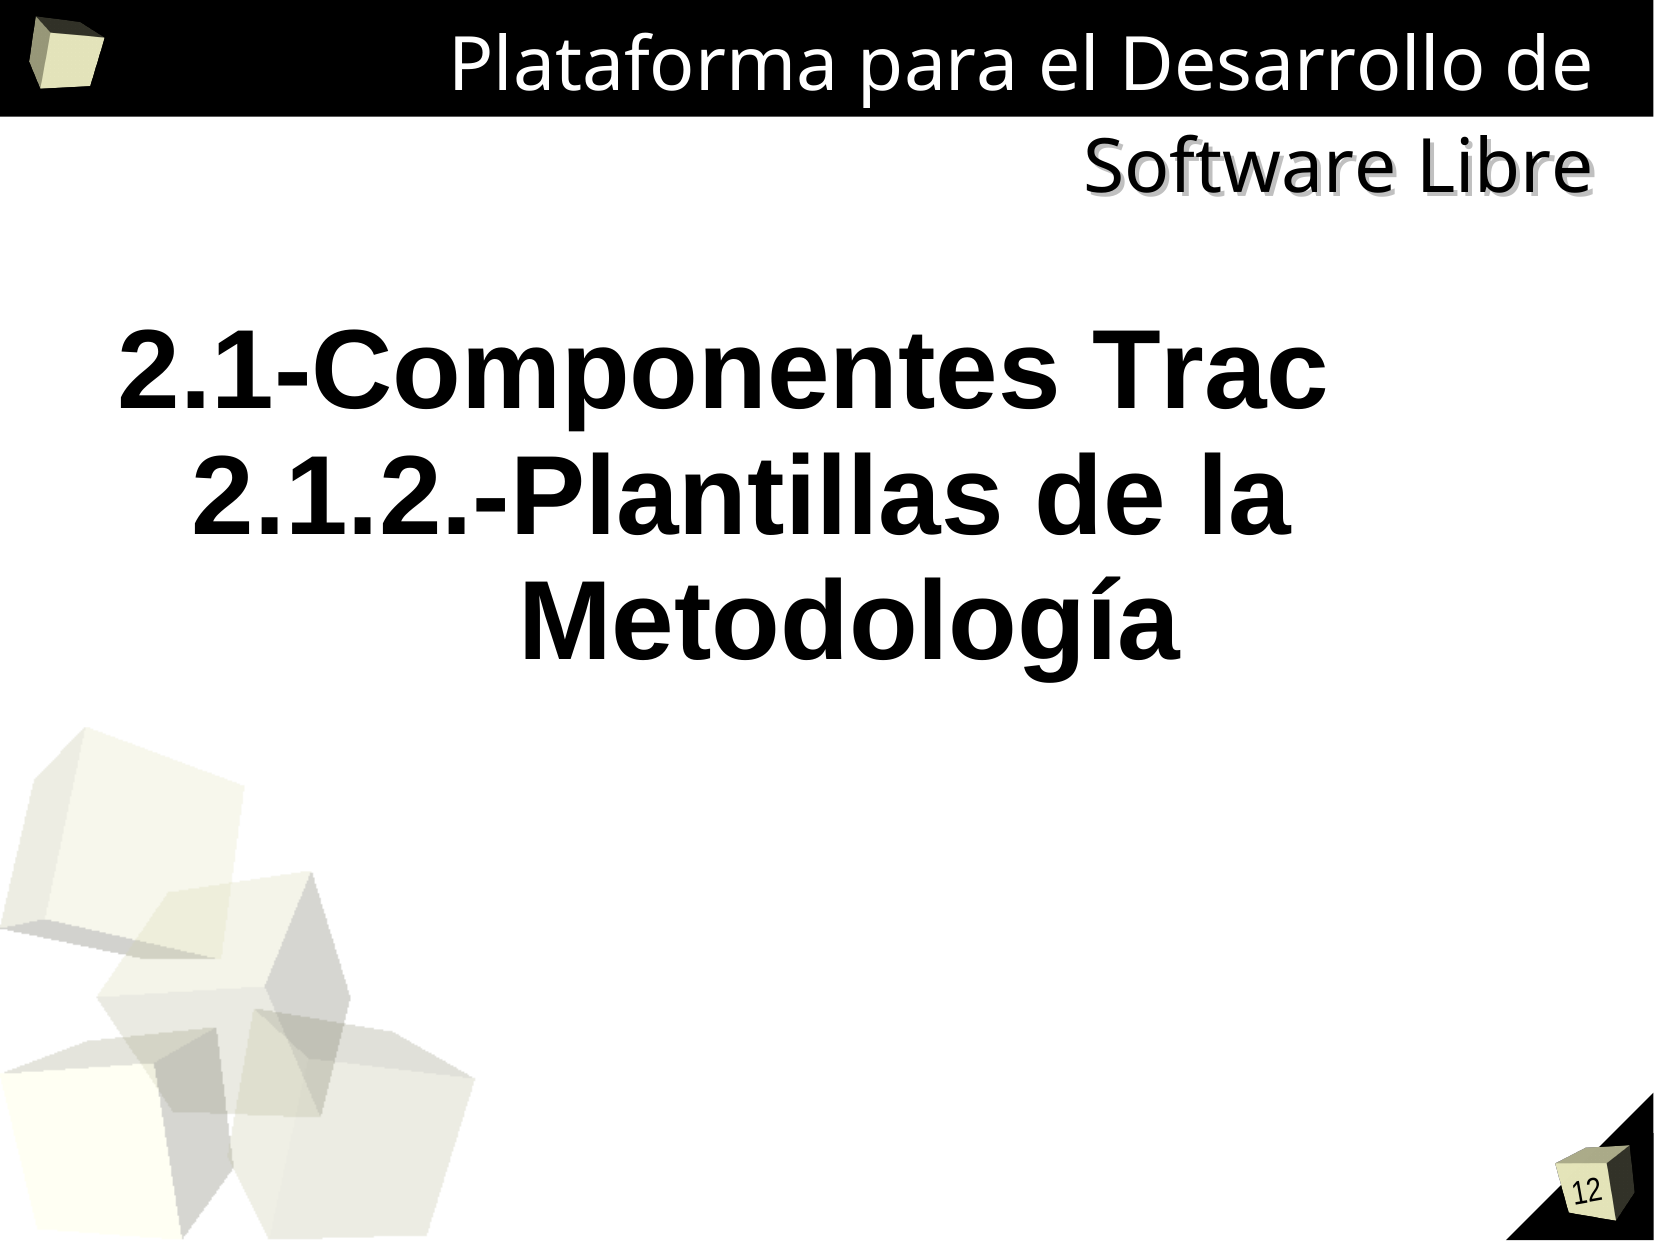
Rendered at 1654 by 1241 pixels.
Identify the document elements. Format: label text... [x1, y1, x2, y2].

picture [0, 726, 477, 1241]
subtitle 2.1-Componentes Trac 2.1.2.-Plantillas de la Metodología [44, 177, 1611, 1214]
title Plataforma para el Desarrollo de Software Libre [118, 24, 1595, 177]
